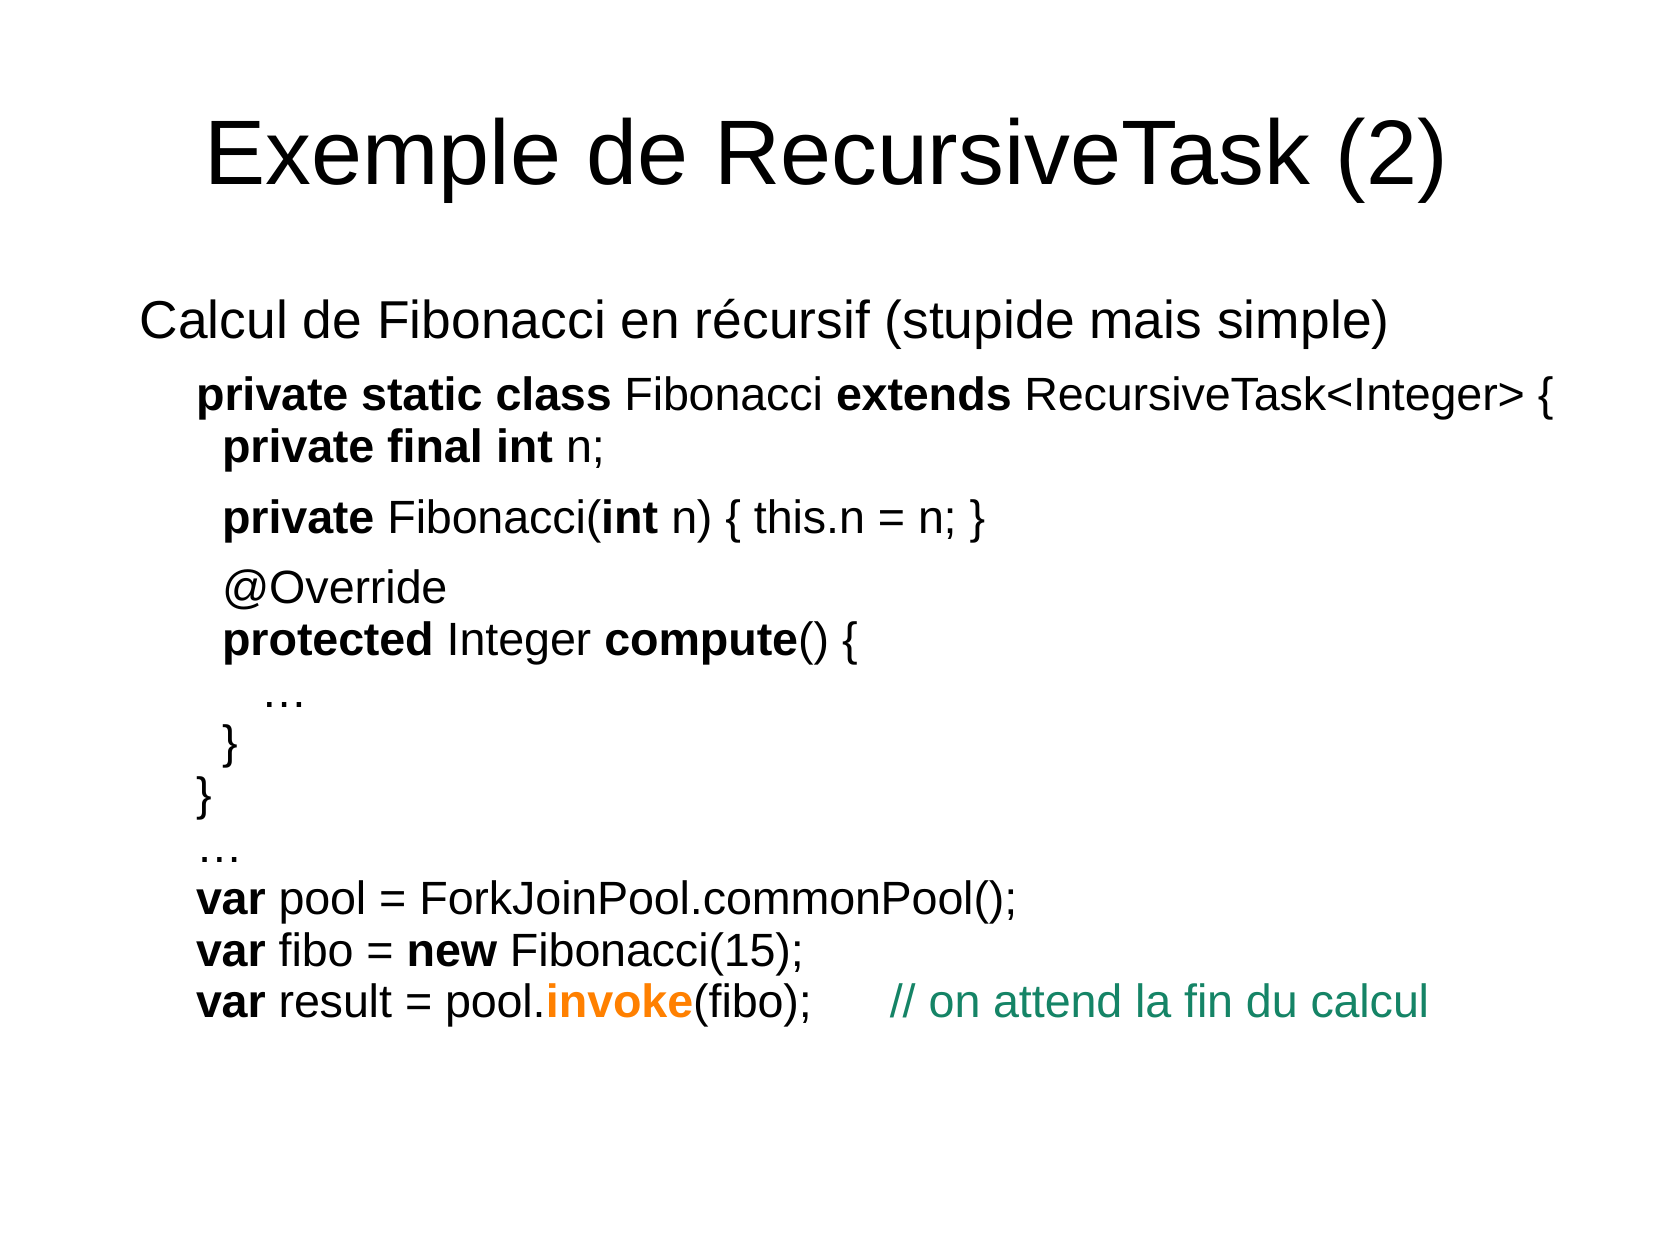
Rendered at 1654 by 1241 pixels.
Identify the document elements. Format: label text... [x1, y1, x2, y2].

title Exemple de RecursiveTask (2) [82, 49, 1571, 257]
list Calcul de Fibonacci en récursif (stupide mais simple) private static class Fibonacci extends RecursiveTask<Integer> { private final int n; private Fibonacci(int n) { this.n = n; } @Override protected Integer compute() { … } } … var pool = ForkJoinPool.commonPool(); var fibo = new Fibonacci(15); var result = pool.invoke(fibo); // on attend la fin du calcul [82, 290, 1571, 1156]
